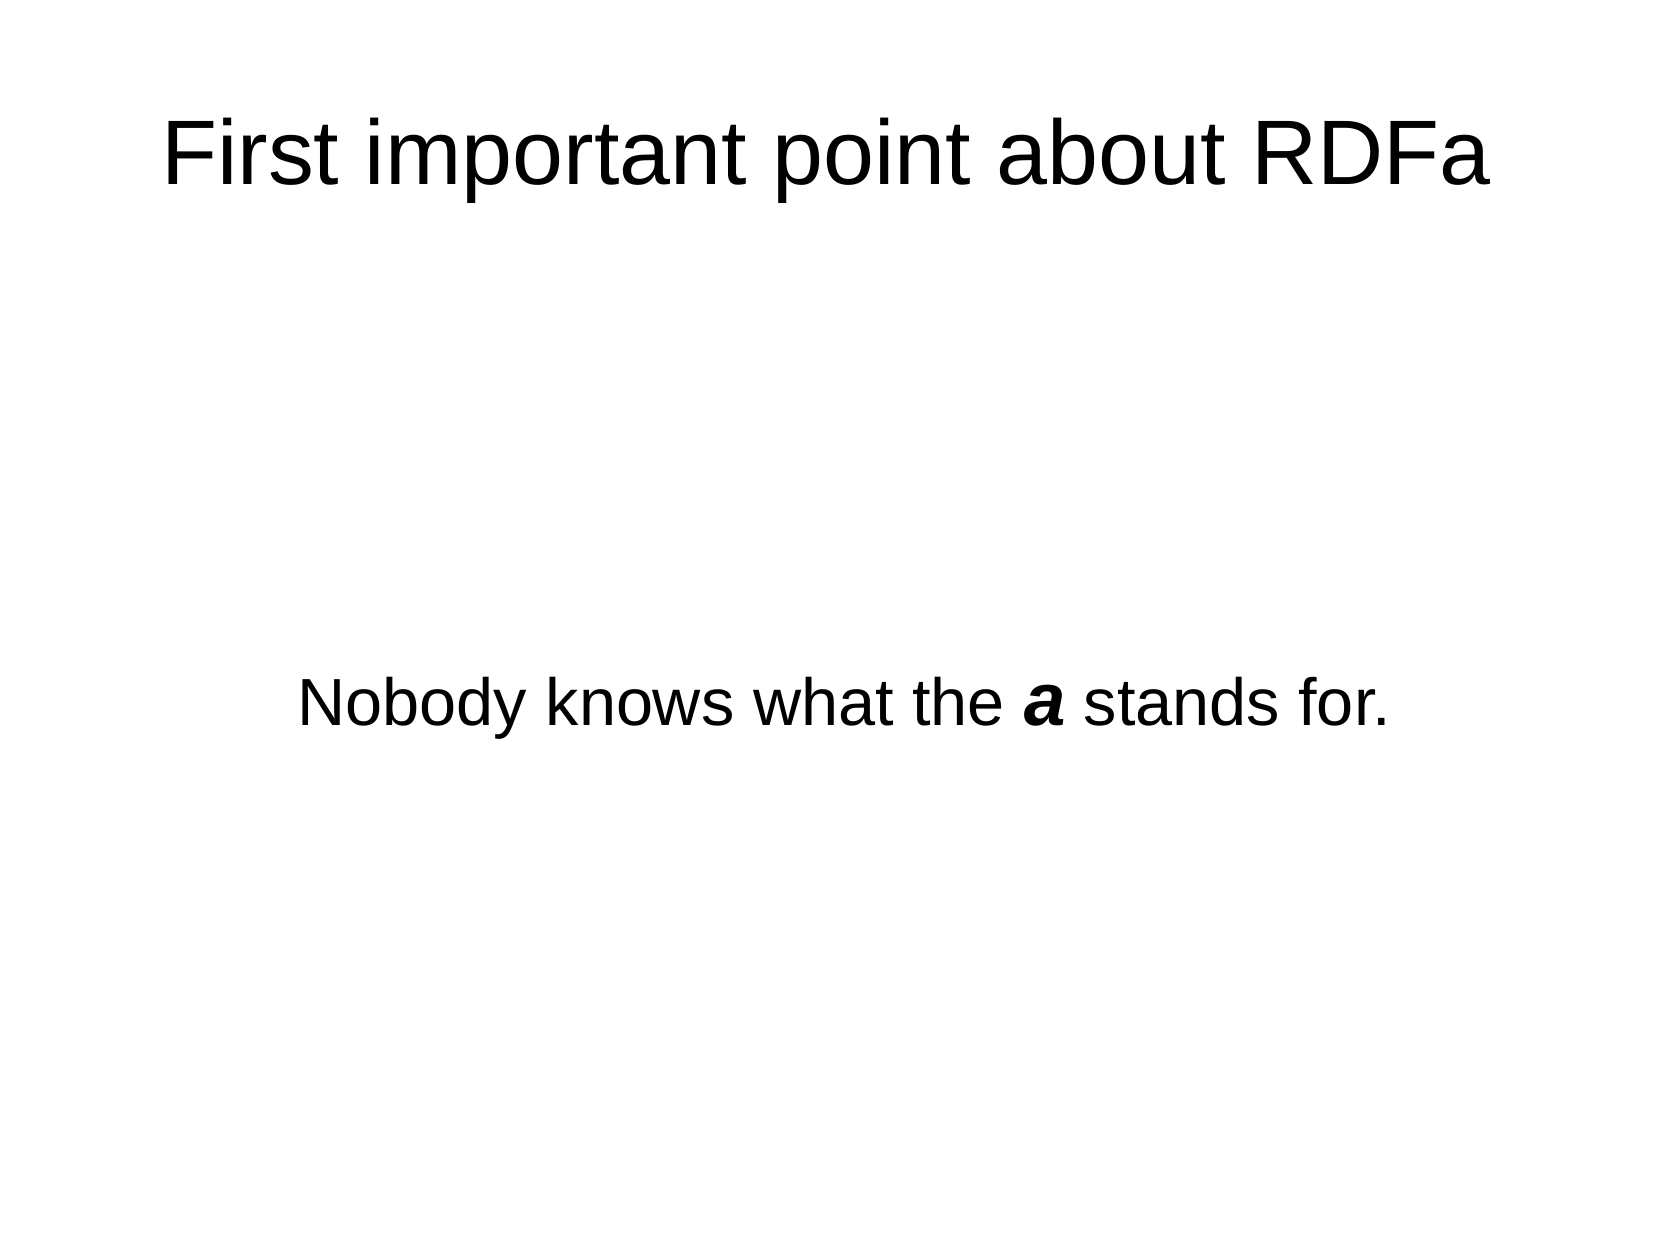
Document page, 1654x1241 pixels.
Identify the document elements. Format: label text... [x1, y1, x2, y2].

subtitle Nobody knows what the a stands for. [82, 297, 1571, 1102]
title First important point about RDFa [82, 56, 1571, 250]
